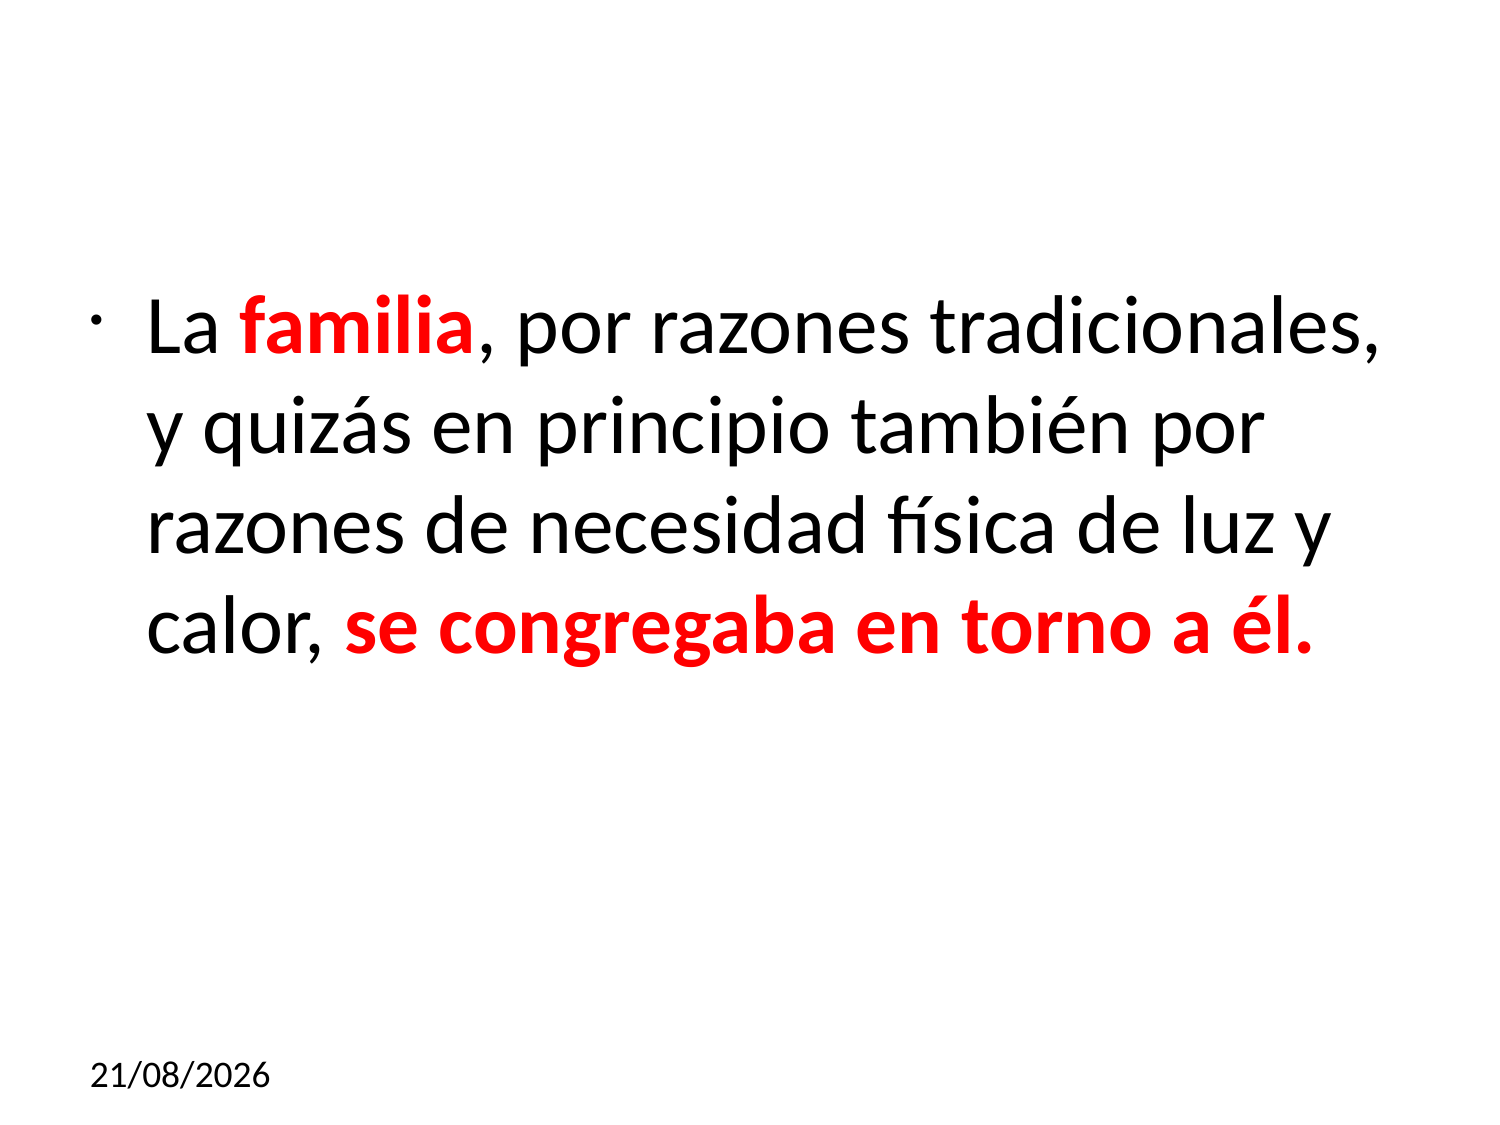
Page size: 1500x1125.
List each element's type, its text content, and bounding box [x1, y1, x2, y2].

list La familia, por razones tradicionales, y quizás en principio también por razones de necesidad física de luz y calor, se congregaba en torno a él. [75, 262, 1425, 1005]
